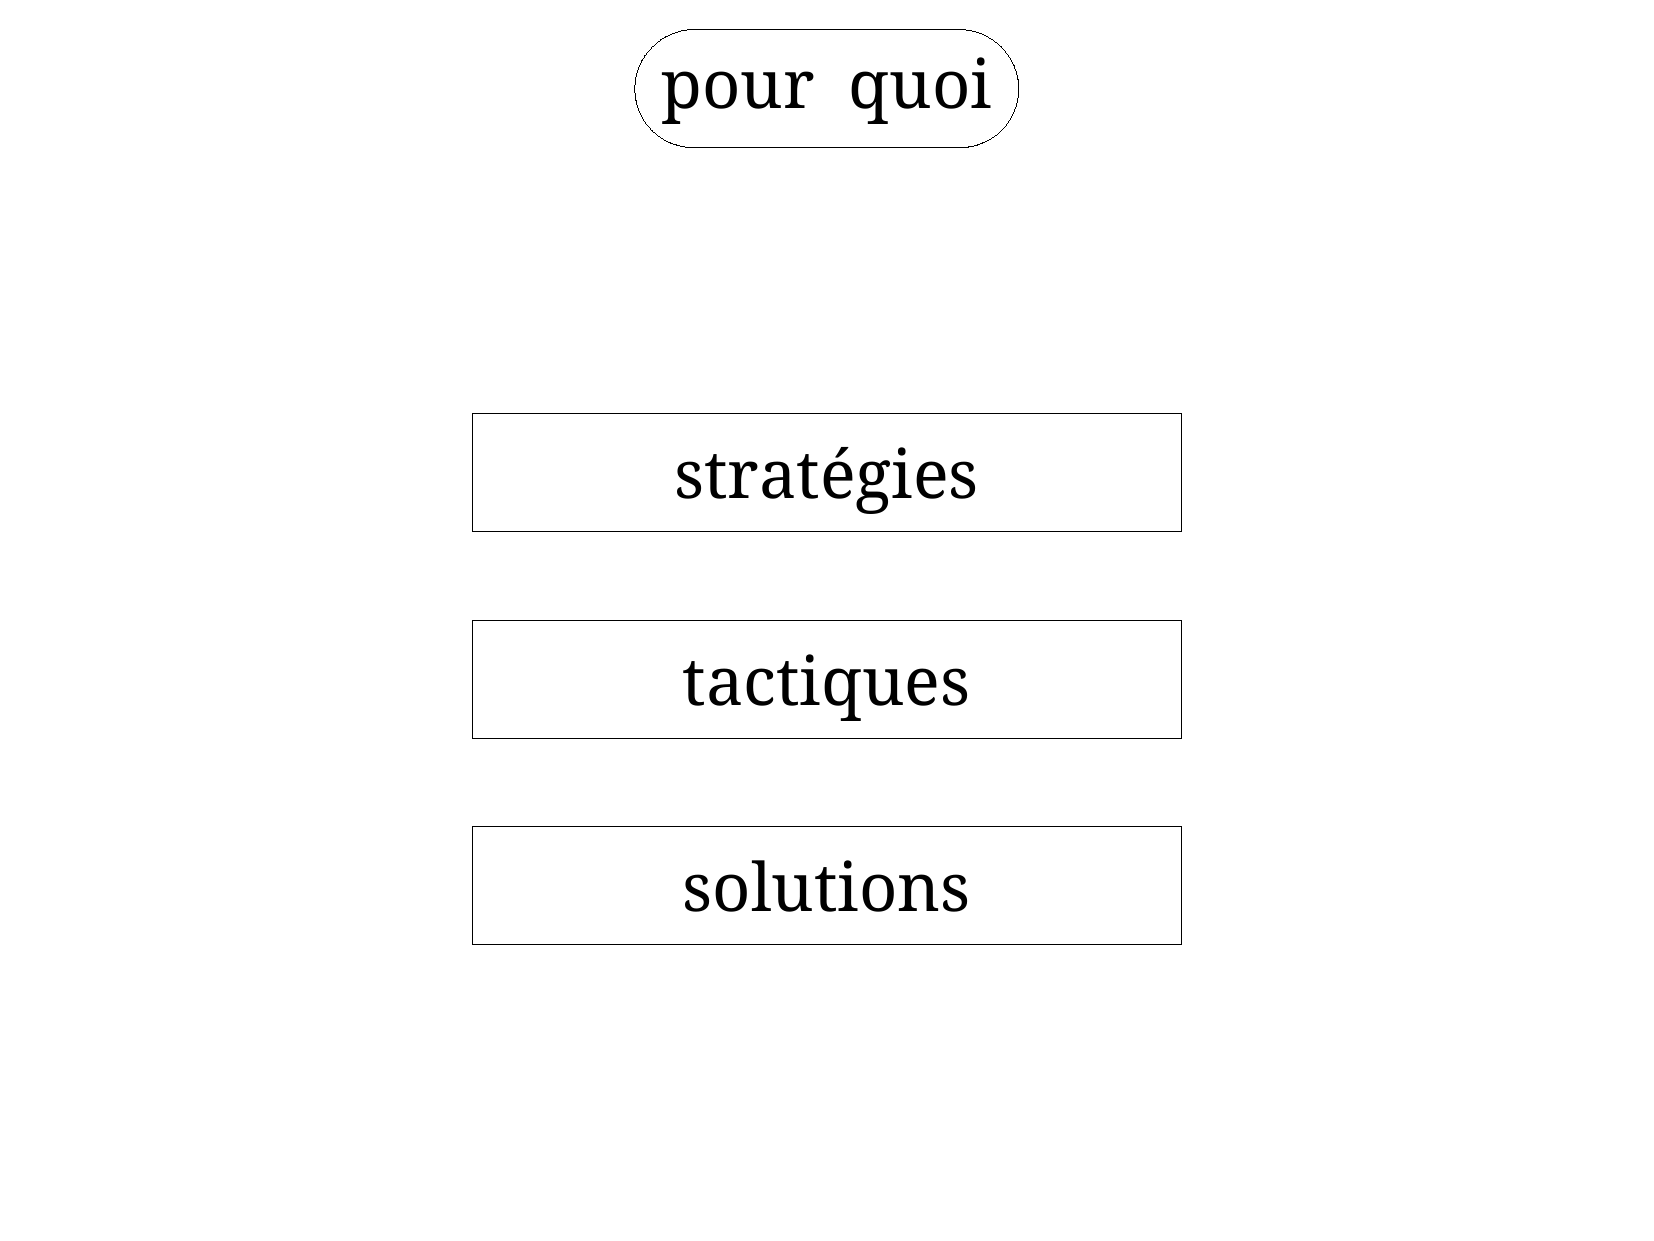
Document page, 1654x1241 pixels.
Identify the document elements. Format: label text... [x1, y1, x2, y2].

text_box stratégies [472, 413, 1182, 532]
text_box tactiques [472, 620, 1182, 739]
text_box pour quoi [634, 29, 1019, 148]
text_box solutions [472, 826, 1182, 945]
